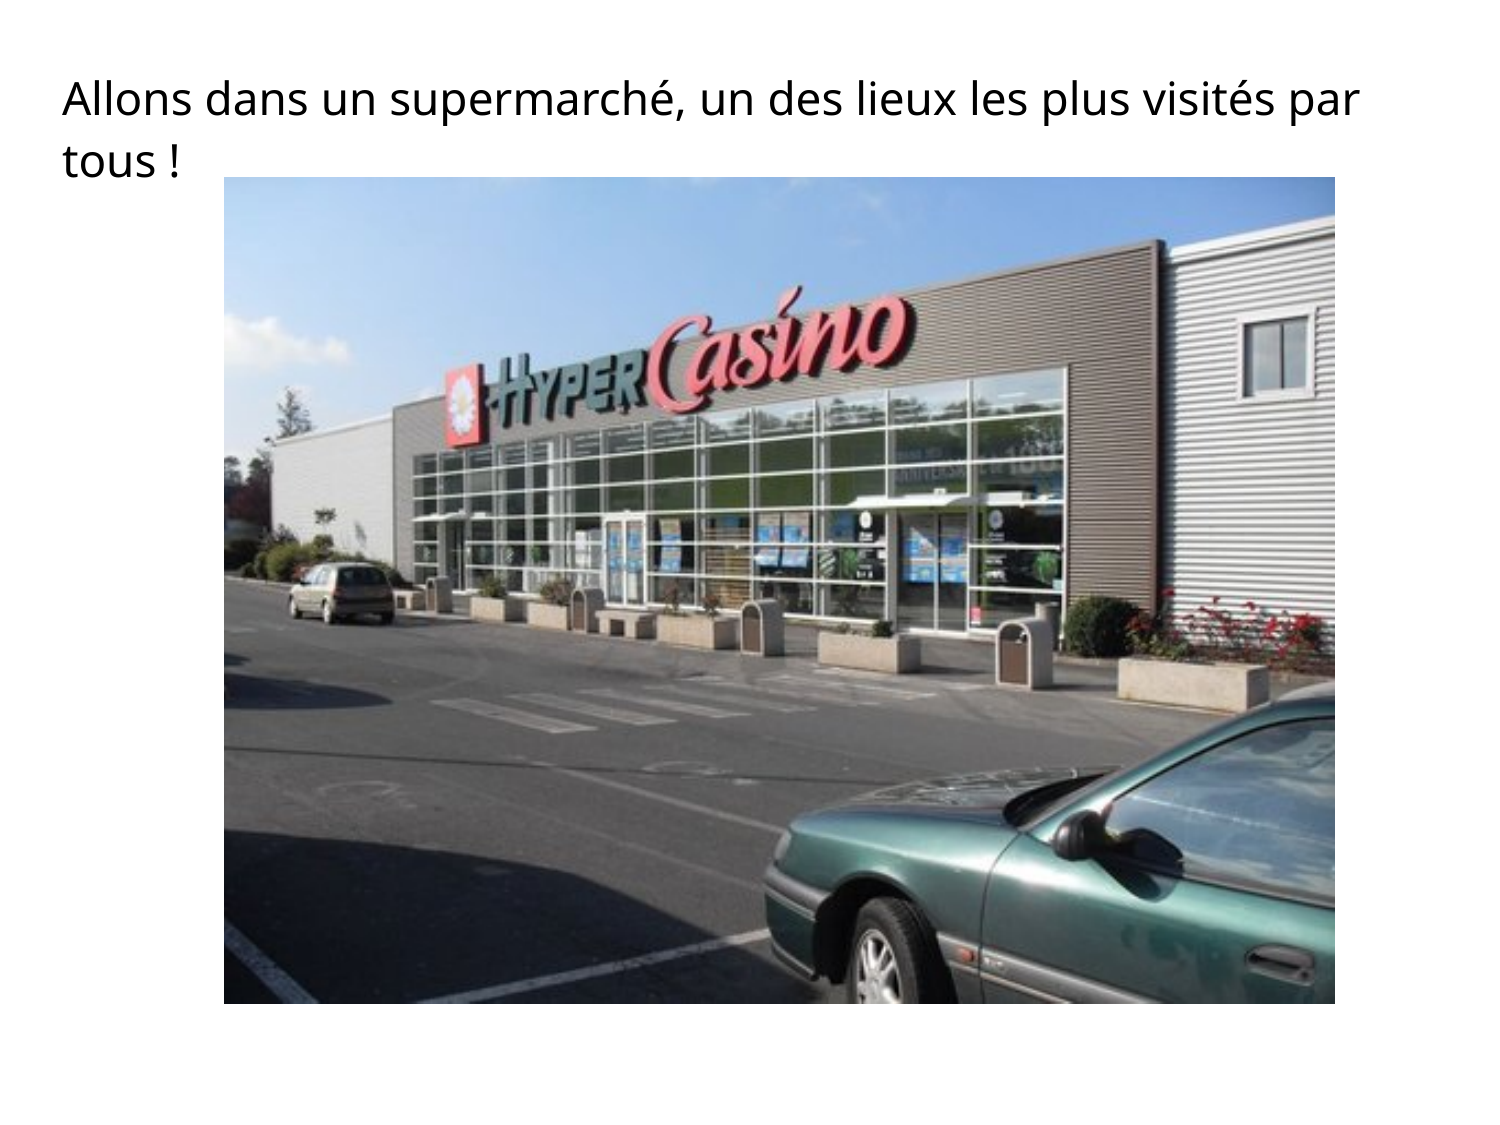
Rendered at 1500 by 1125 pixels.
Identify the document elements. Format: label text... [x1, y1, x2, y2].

text_box Allons dans un supermarché, un des lieux les plus visités par tous ! [47, 59, 1489, 138]
picture [224, 177, 1335, 1004]
